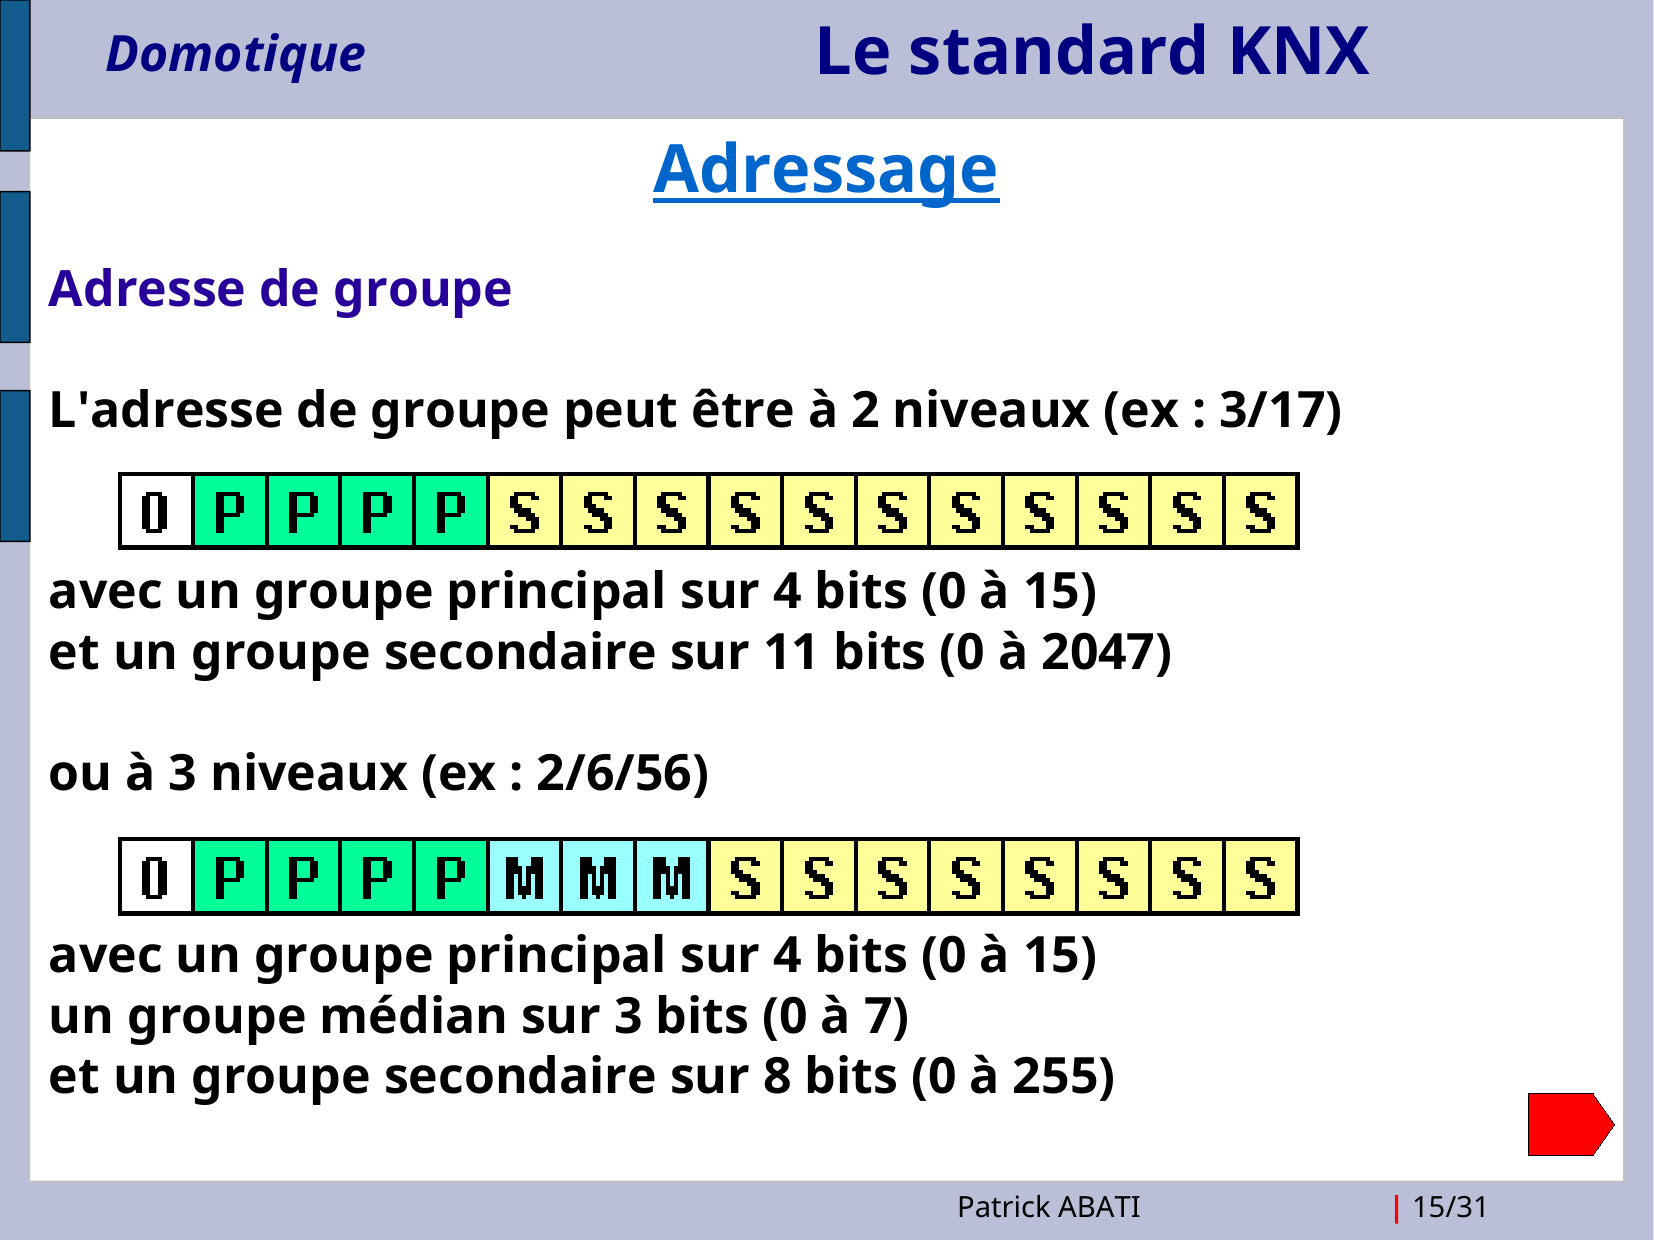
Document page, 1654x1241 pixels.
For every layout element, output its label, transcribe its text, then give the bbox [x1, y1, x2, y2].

text_box [1528, 1093, 1615, 1156]
text_box Adresse de groupe L'adresse de groupe peut être à 2 niveaux (ex : 3/17) avec un groupe principal sur 4 bits (0 à 15) et un groupe secondaire sur 11 bits (0 à 2047) ou à 3 niveaux (ex : 2/6/56) avec un groupe principal sur 4 bits (0 à 15) un groupe médian sur 3 bits (0 à 7) et un groupe secondaire sur 8 bits (0 à 255) [34, 248, 1627, 1108]
picture [118, 837, 1300, 916]
text_box Adressage [29, 118, 1624, 215]
picture [118, 472, 1300, 550]
